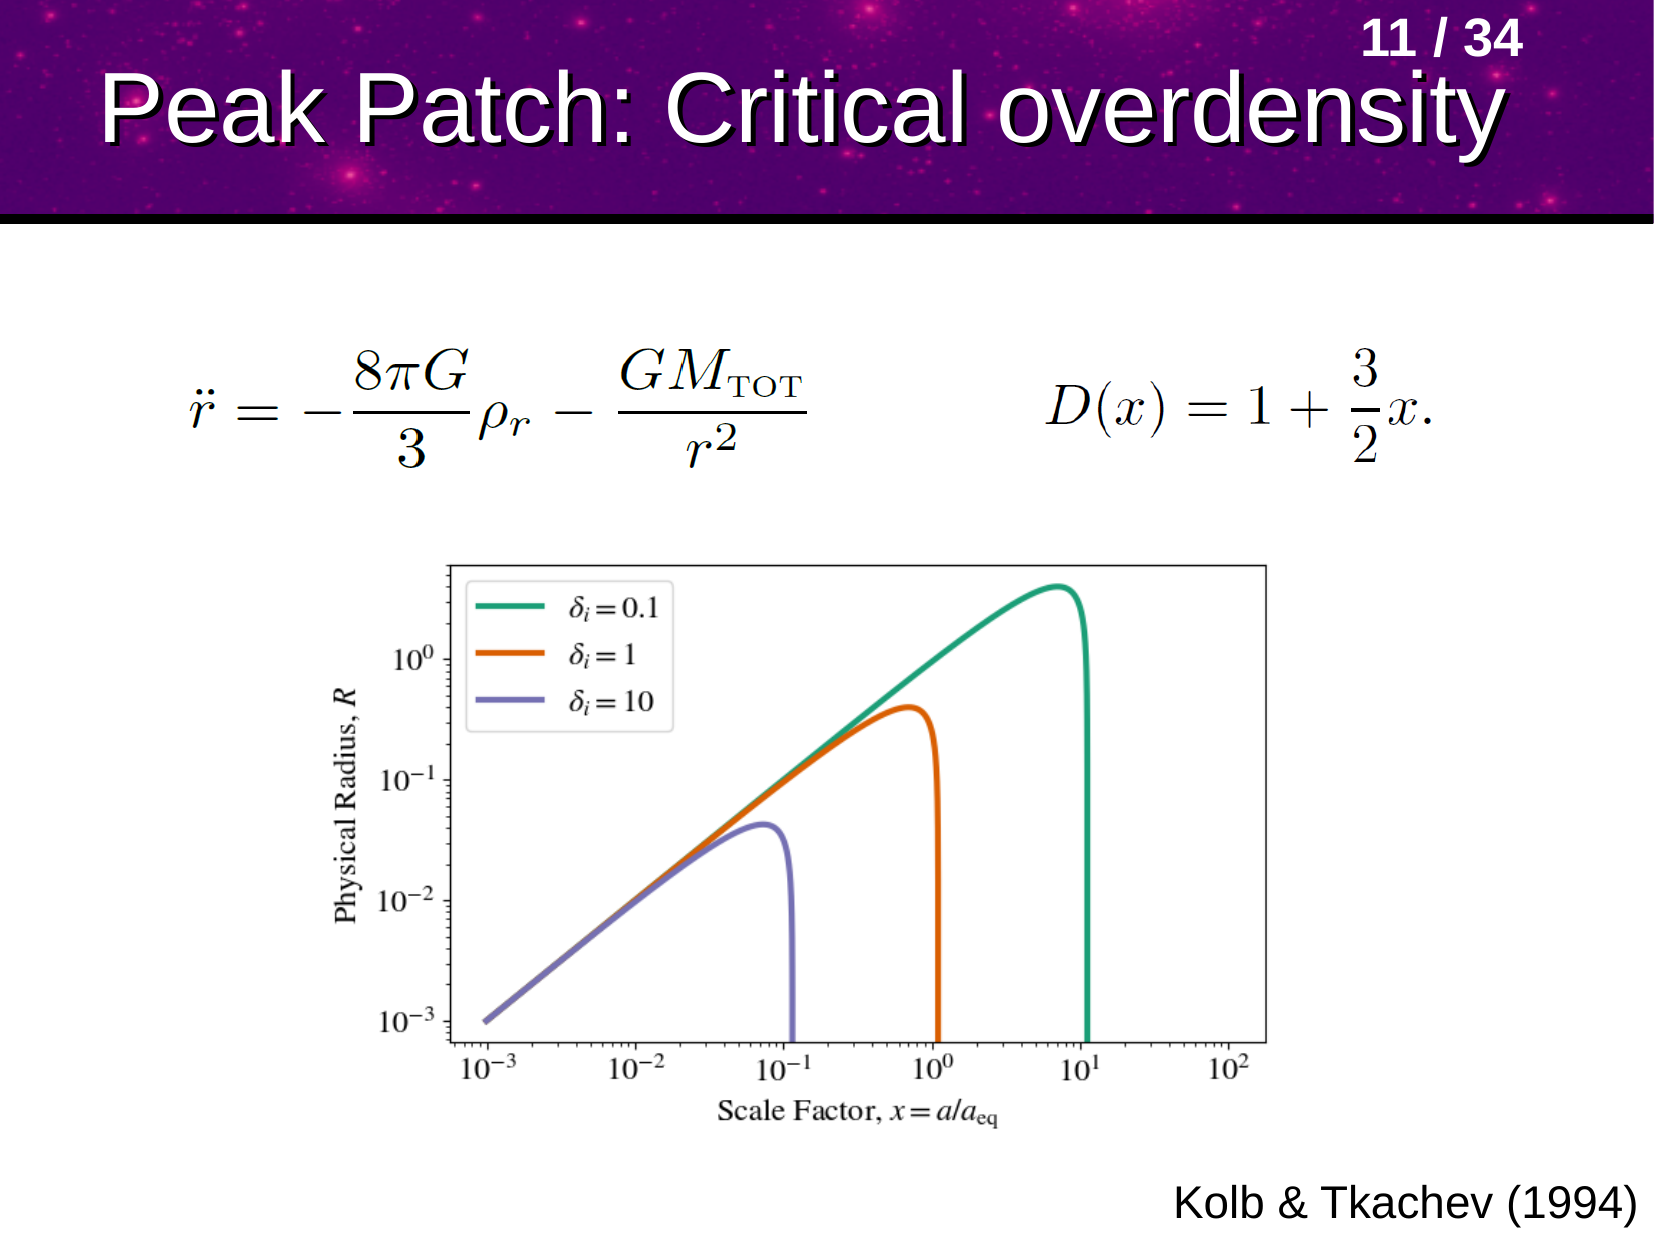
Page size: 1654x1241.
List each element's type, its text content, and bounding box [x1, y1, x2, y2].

text_box Peak Patch: Critical overdensity [82, 44, 1654, 283]
picture [1027, 318, 1453, 497]
picture [0, 0, 1345, 214]
text_box <number> / 34 [1345, 0, 1654, 77]
picture [153, 318, 815, 486]
text_box Kolb & Tkachev (1994) [909, 1169, 1654, 1241]
picture [295, 531, 1300, 1170]
